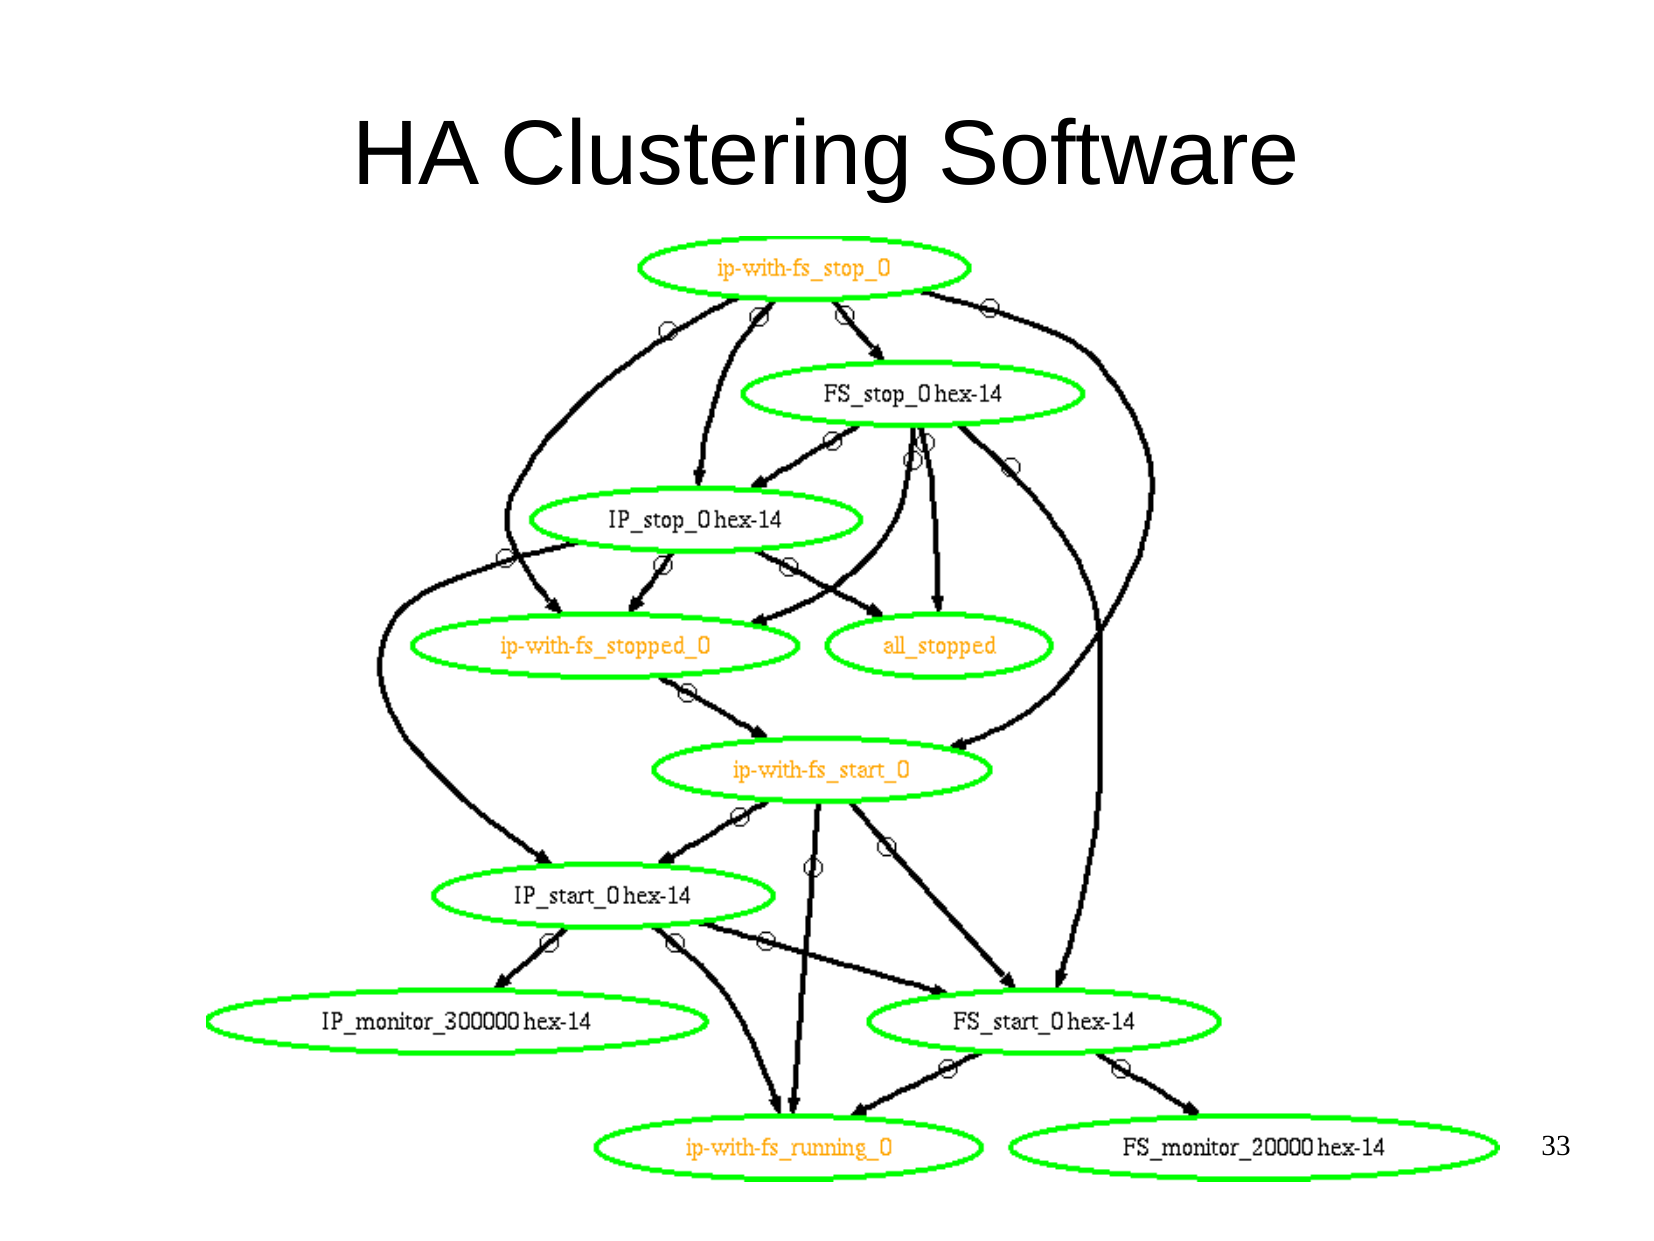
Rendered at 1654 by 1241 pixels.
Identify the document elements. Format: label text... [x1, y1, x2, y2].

picture [206, 236, 1500, 1182]
title HA Clustering Software [82, 49, 1571, 257]
